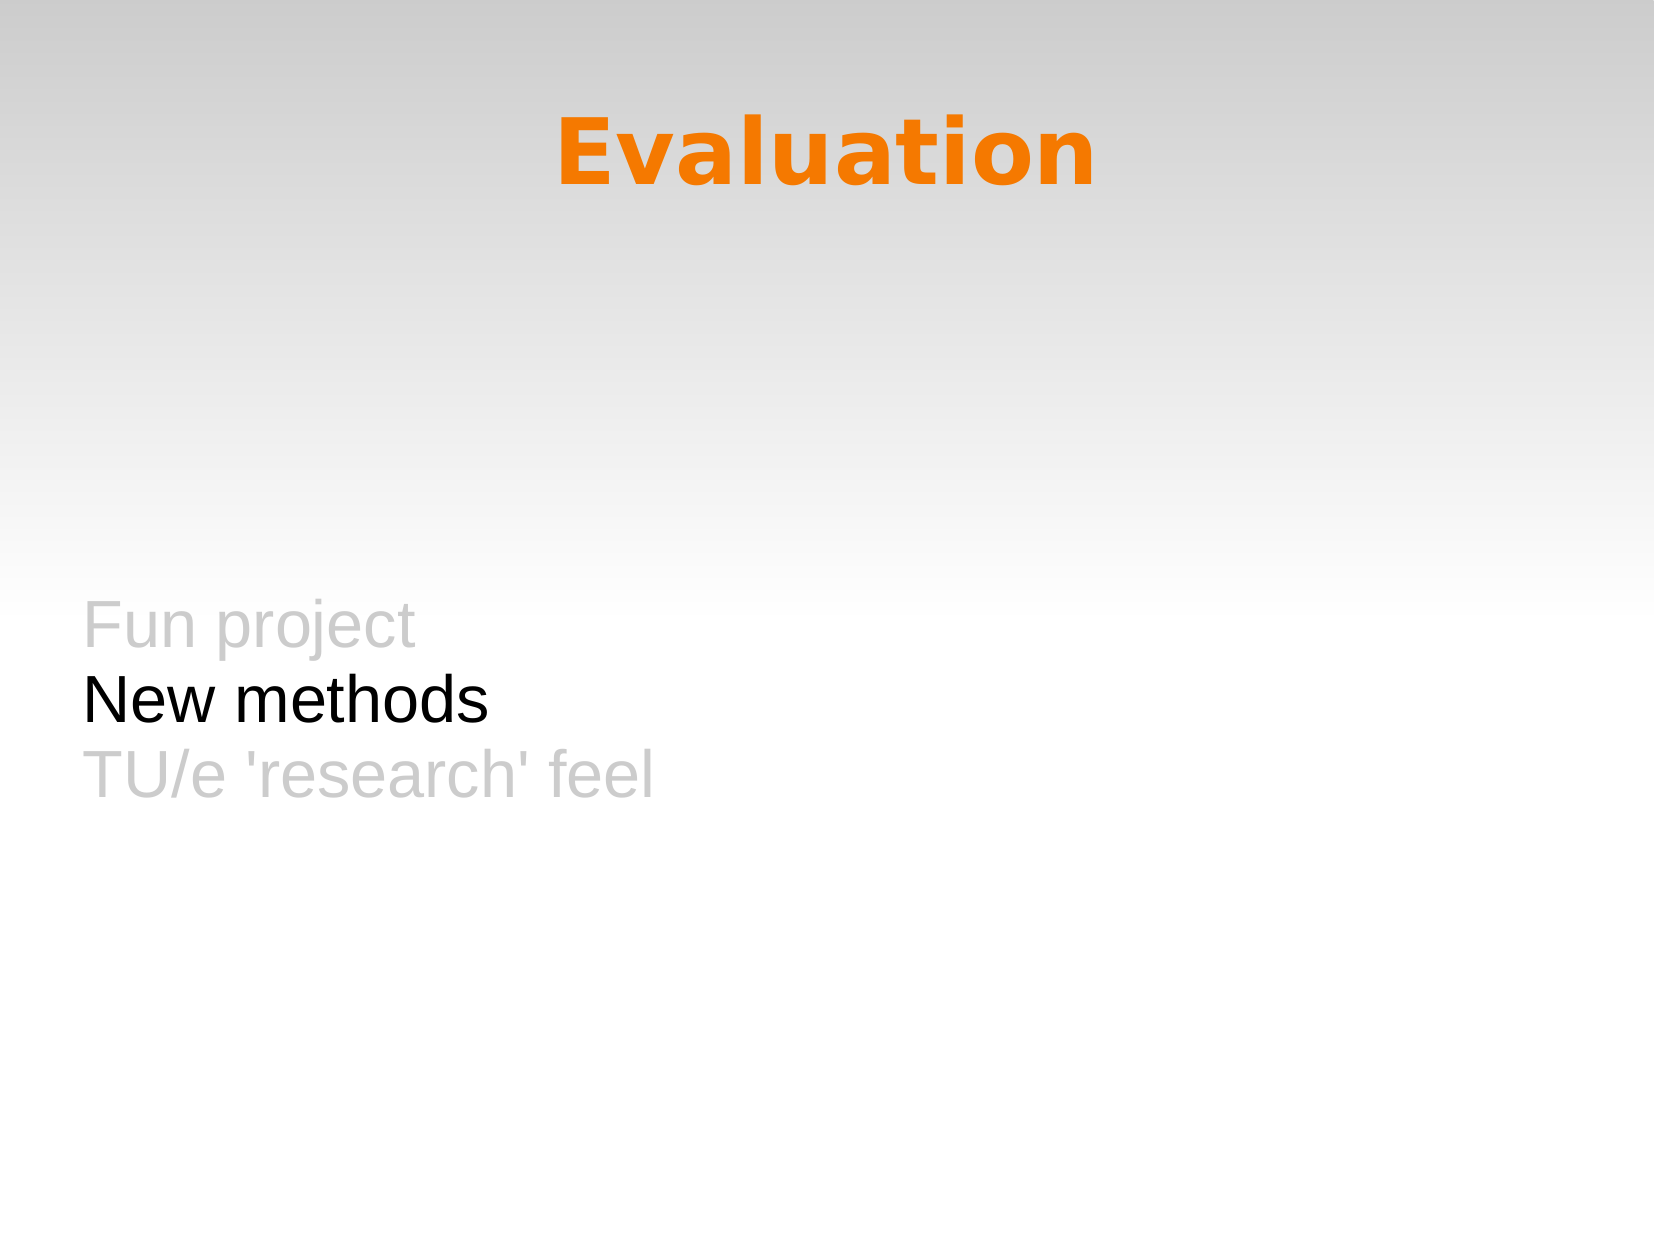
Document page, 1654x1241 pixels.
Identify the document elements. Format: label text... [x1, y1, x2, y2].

subtitle Fun project New methods TU/e 'research' feel [82, 297, 1571, 1102]
title Evaluation [82, 56, 1571, 250]
